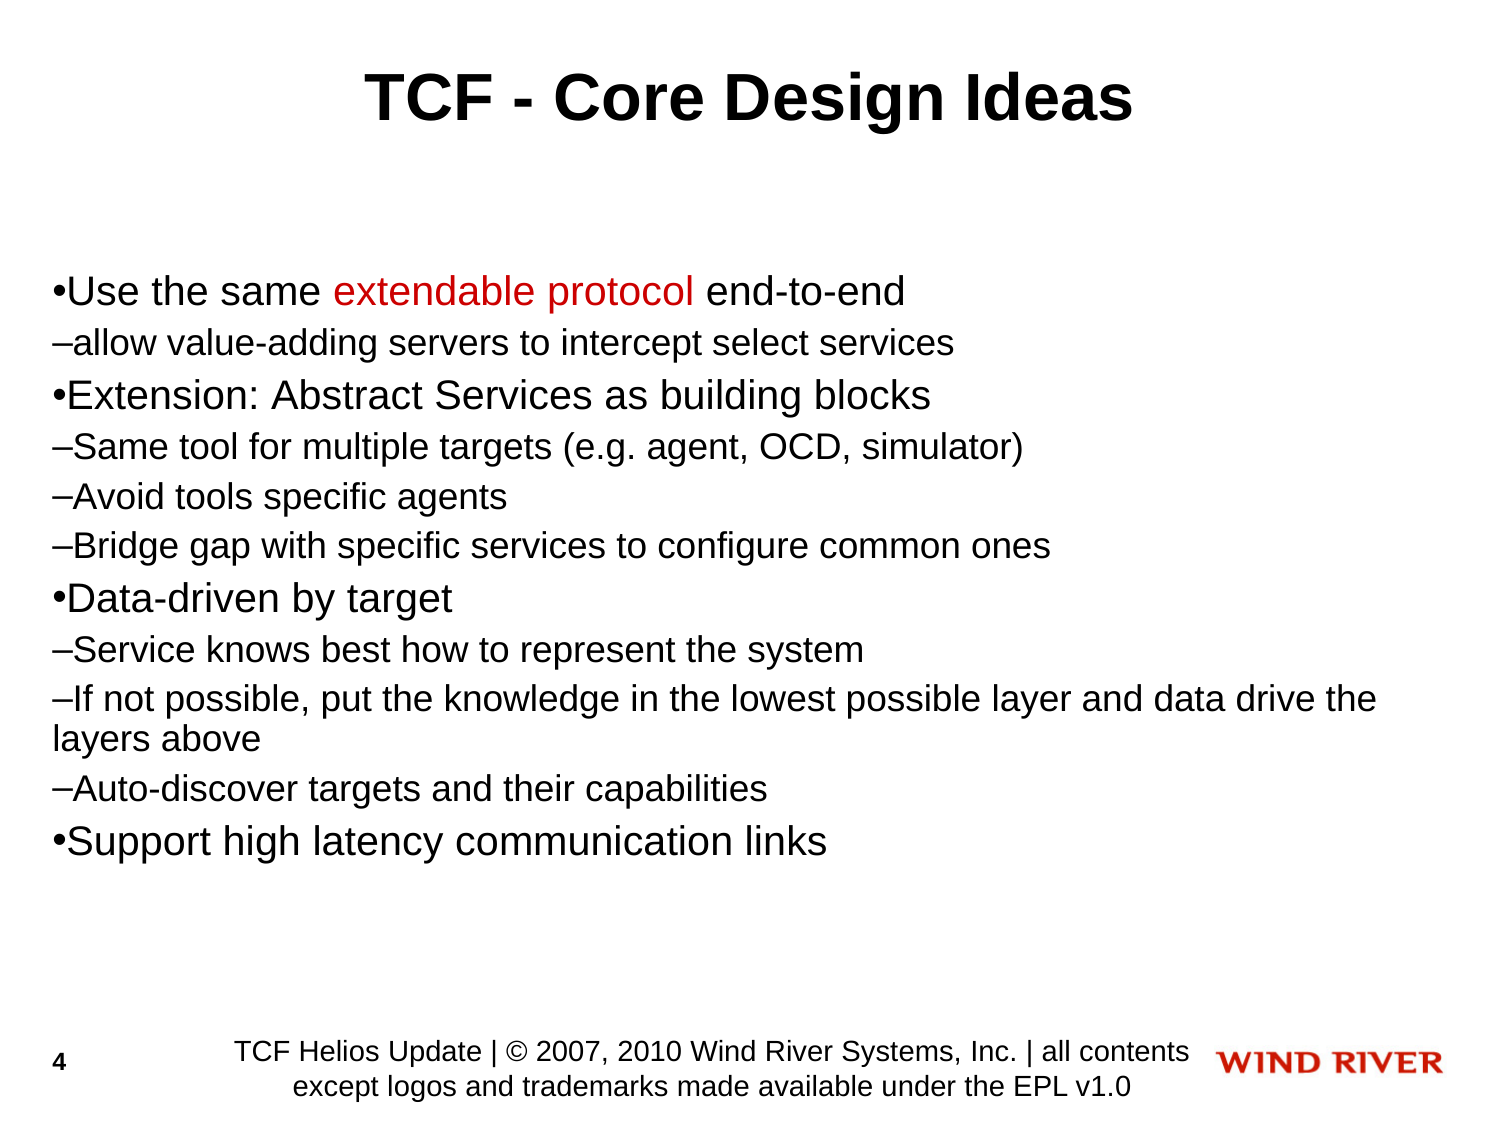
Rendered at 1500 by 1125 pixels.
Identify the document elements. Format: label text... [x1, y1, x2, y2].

text_box [37, 1037, 187, 1113]
text_box TCF Helios Update | © 2007, 2010 Wind River Systems, Inc. | all contents except logos and trademarks made available under the EPL v1.0 [187, 1025, 1238, 1125]
title TCF - Core Design Ideas [37, 37, 1463, 150]
list Use the same extendable protocol end-to-end allow value-adding servers to intercept select services Extension: Abstract Services as building blocks Same tool for multiple targets (e.g. agent, OCD, simulator) Avoid tools specific agents Bridge gap with specific services to configure common ones Data-driven by target Service knows best how to represent the system If not possible, put the knowledge in the lowest possible layer and data drive the layers above Auto-discover targets and their capabilities Support high latency communication links [37, 262, 1463, 879]
